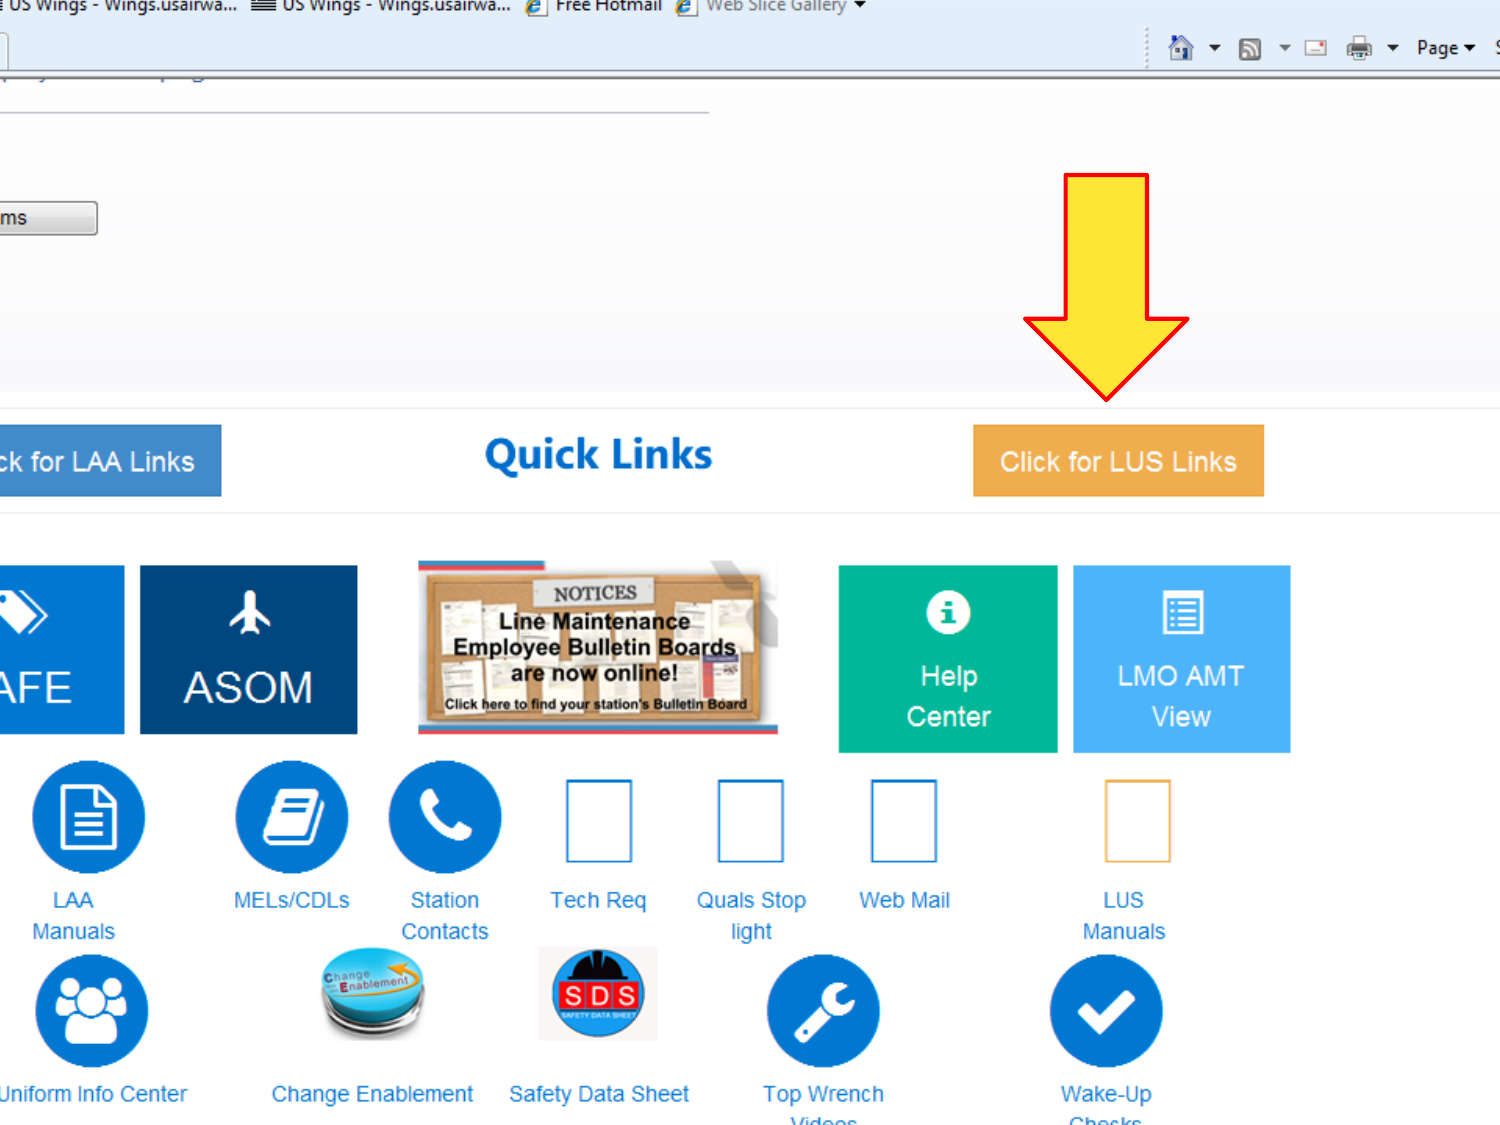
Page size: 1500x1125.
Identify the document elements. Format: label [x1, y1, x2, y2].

text_box [1025, 174, 1188, 401]
picture [0, 0, 1500, 1125]
